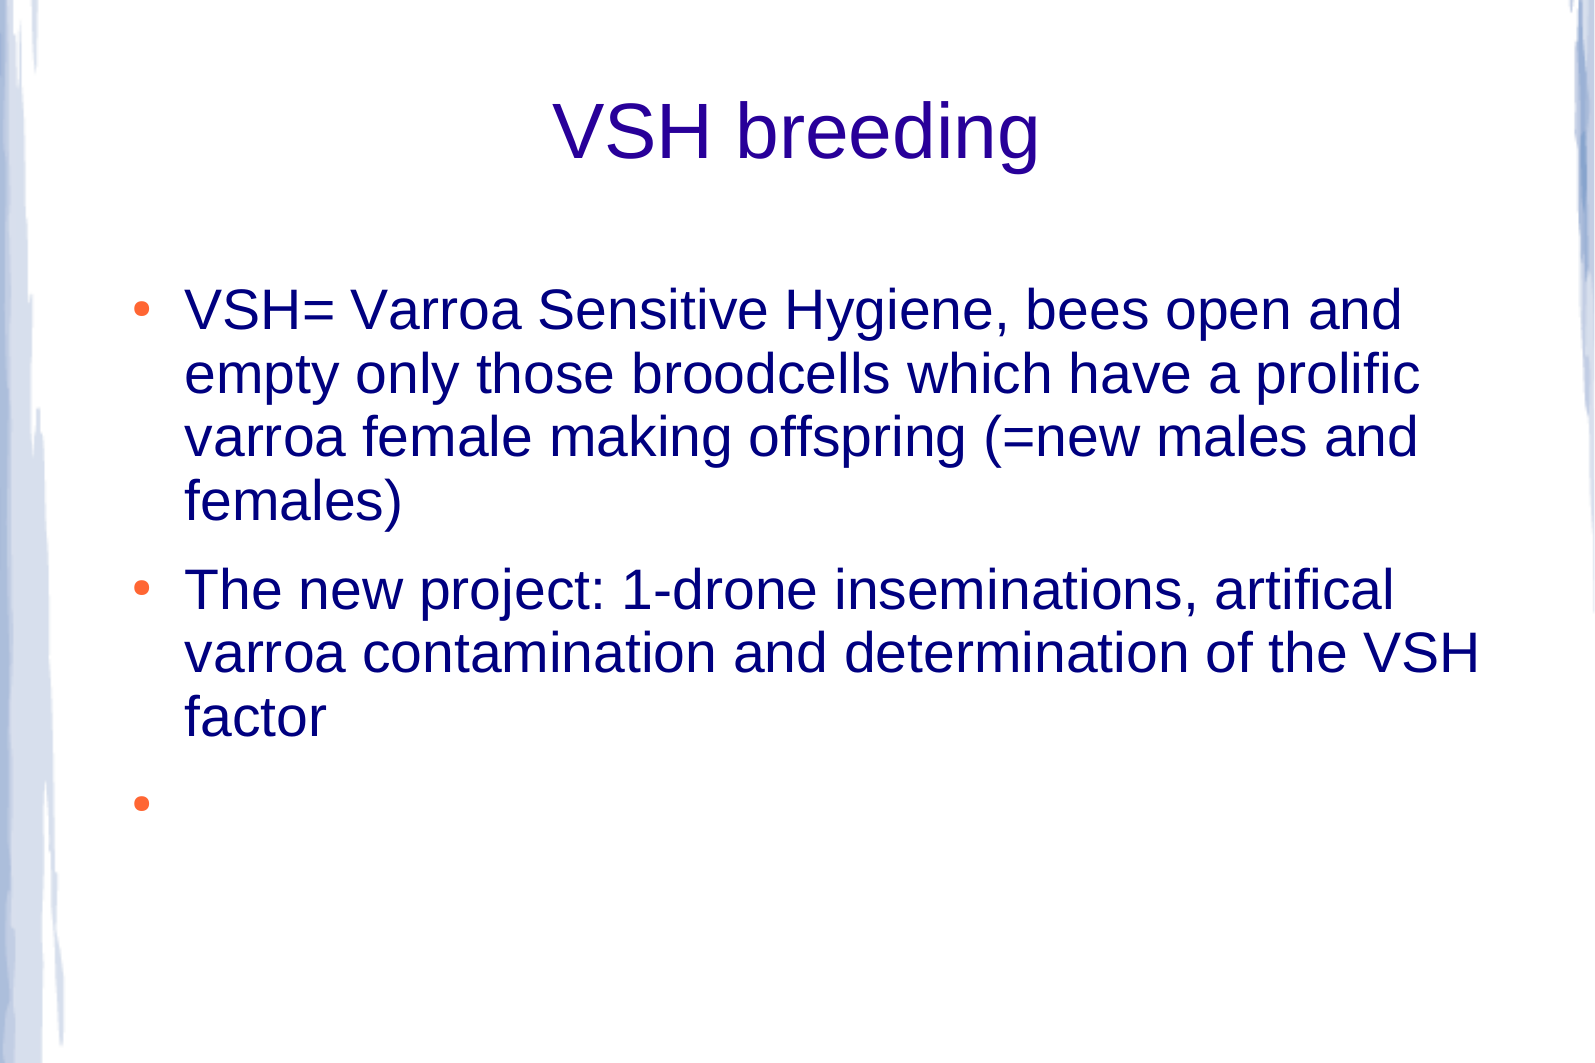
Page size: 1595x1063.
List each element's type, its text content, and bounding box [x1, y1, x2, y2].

list VSH= Varroa Sensitive Hygiene, bees open and empty only those broodcells which have a prolific varroa female making offspring (=new males and females) The new project: 1-drone inseminations, artifical varroa contamination and determination of the VSH factor [113, 278, 1515, 861]
picture [0, 0, 1595, 1063]
title VSH breeding [79, 42, 1515, 220]
